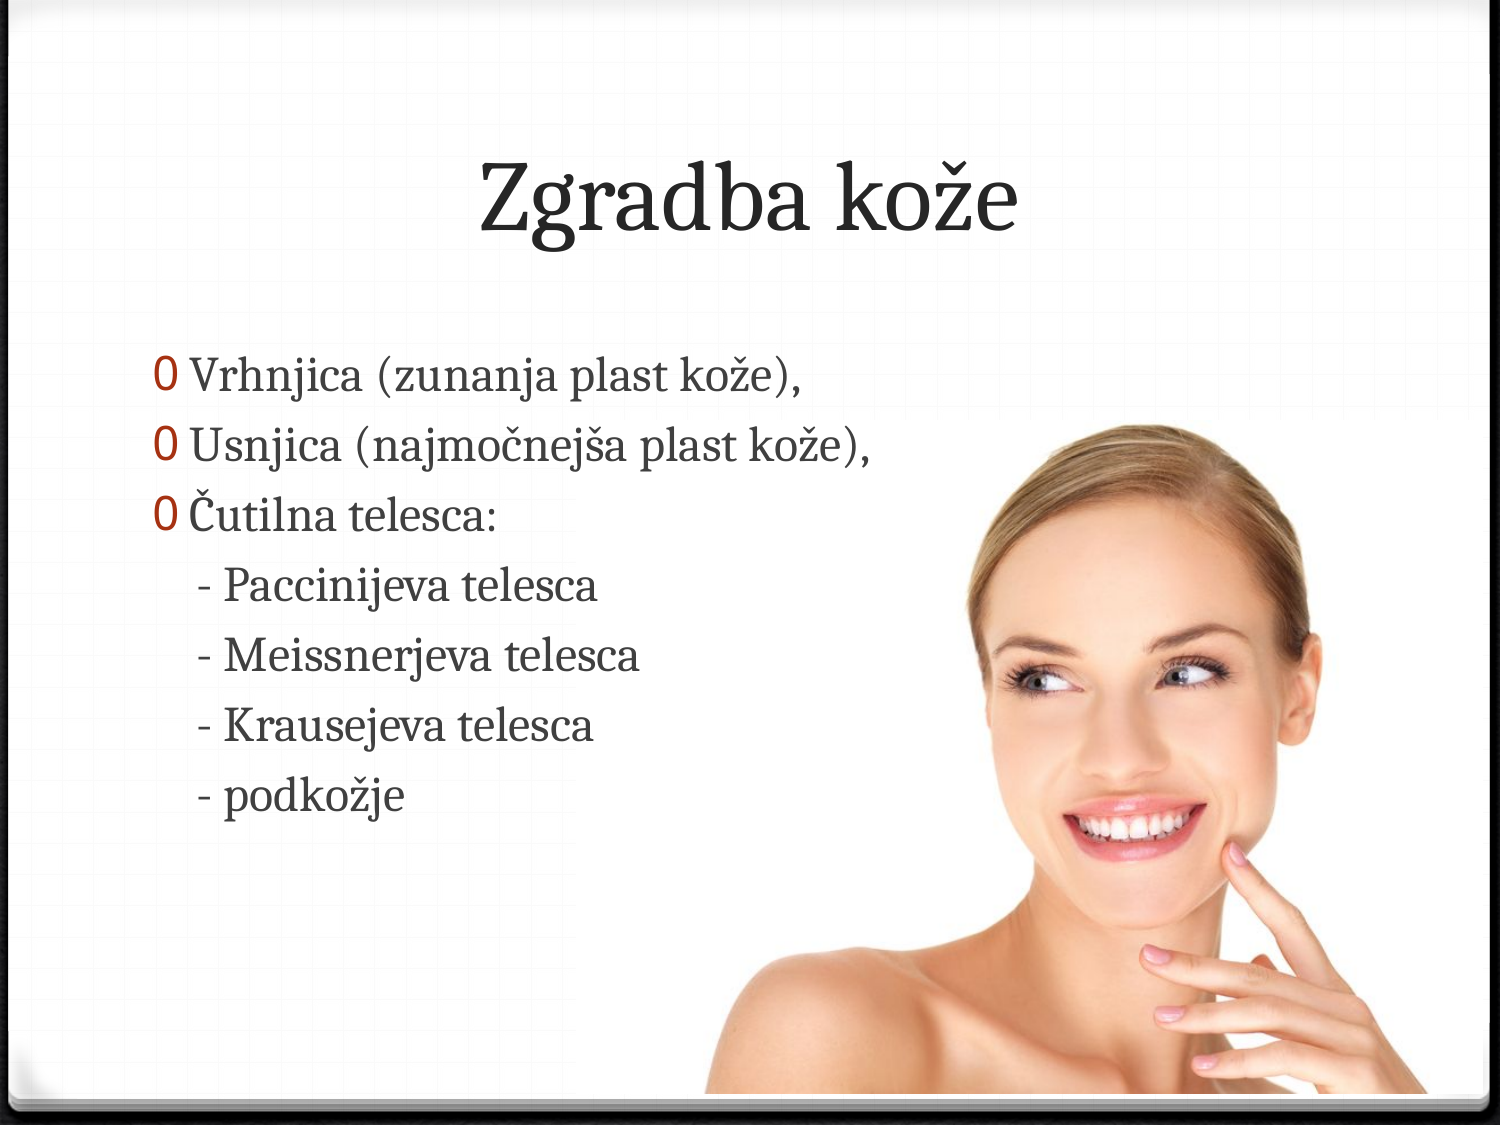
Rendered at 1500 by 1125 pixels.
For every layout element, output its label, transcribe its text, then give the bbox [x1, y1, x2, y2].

title Zgradba kože [90, 71, 1410, 309]
picture [0, 0, 1500, 1125]
list Vrhnjica (zunanja plast kože), Usnjica (najmočnejša plast kože), Čutilna telesca: - Paccinijeva telesca - Meissnerjeva telesca - Krausejeva telesca - podkožje [137, 334, 1363, 983]
